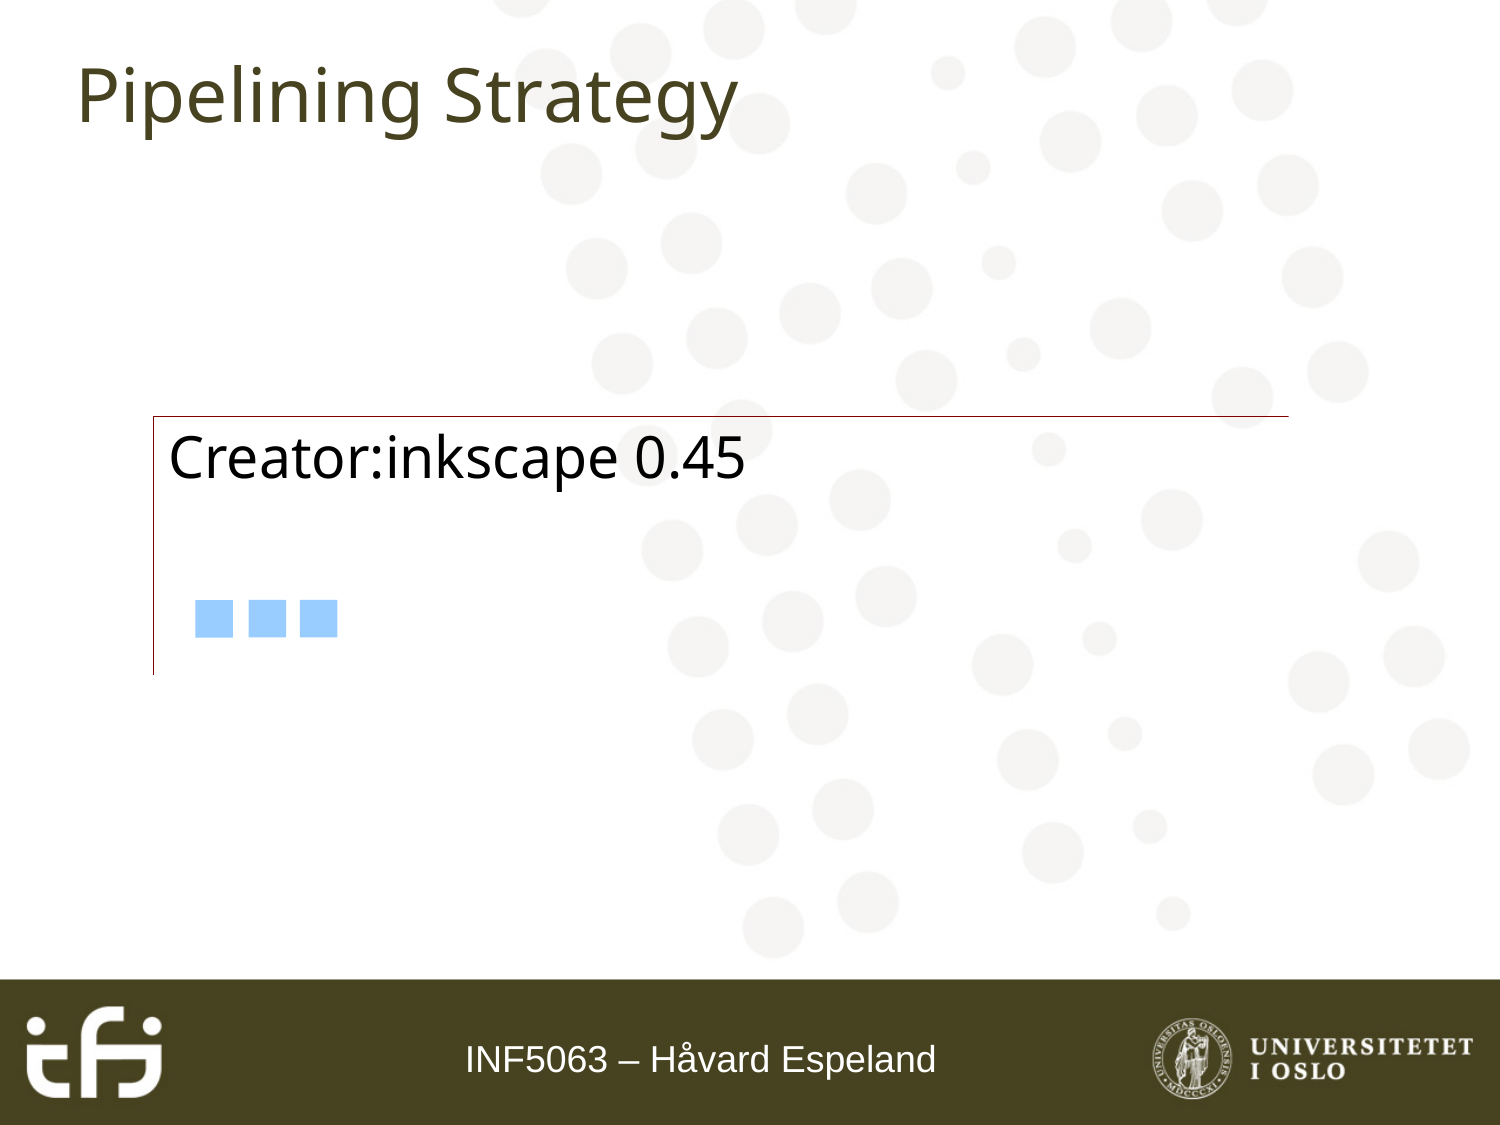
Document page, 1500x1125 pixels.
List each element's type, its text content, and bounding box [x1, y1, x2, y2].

title Pipelining Strategy [75, 40, 1426, 146]
text_box [248, 599, 287, 638]
picture [0, 0, 1500, 1125]
text_box [195, 600, 233, 638]
text_box [299, 599, 338, 638]
